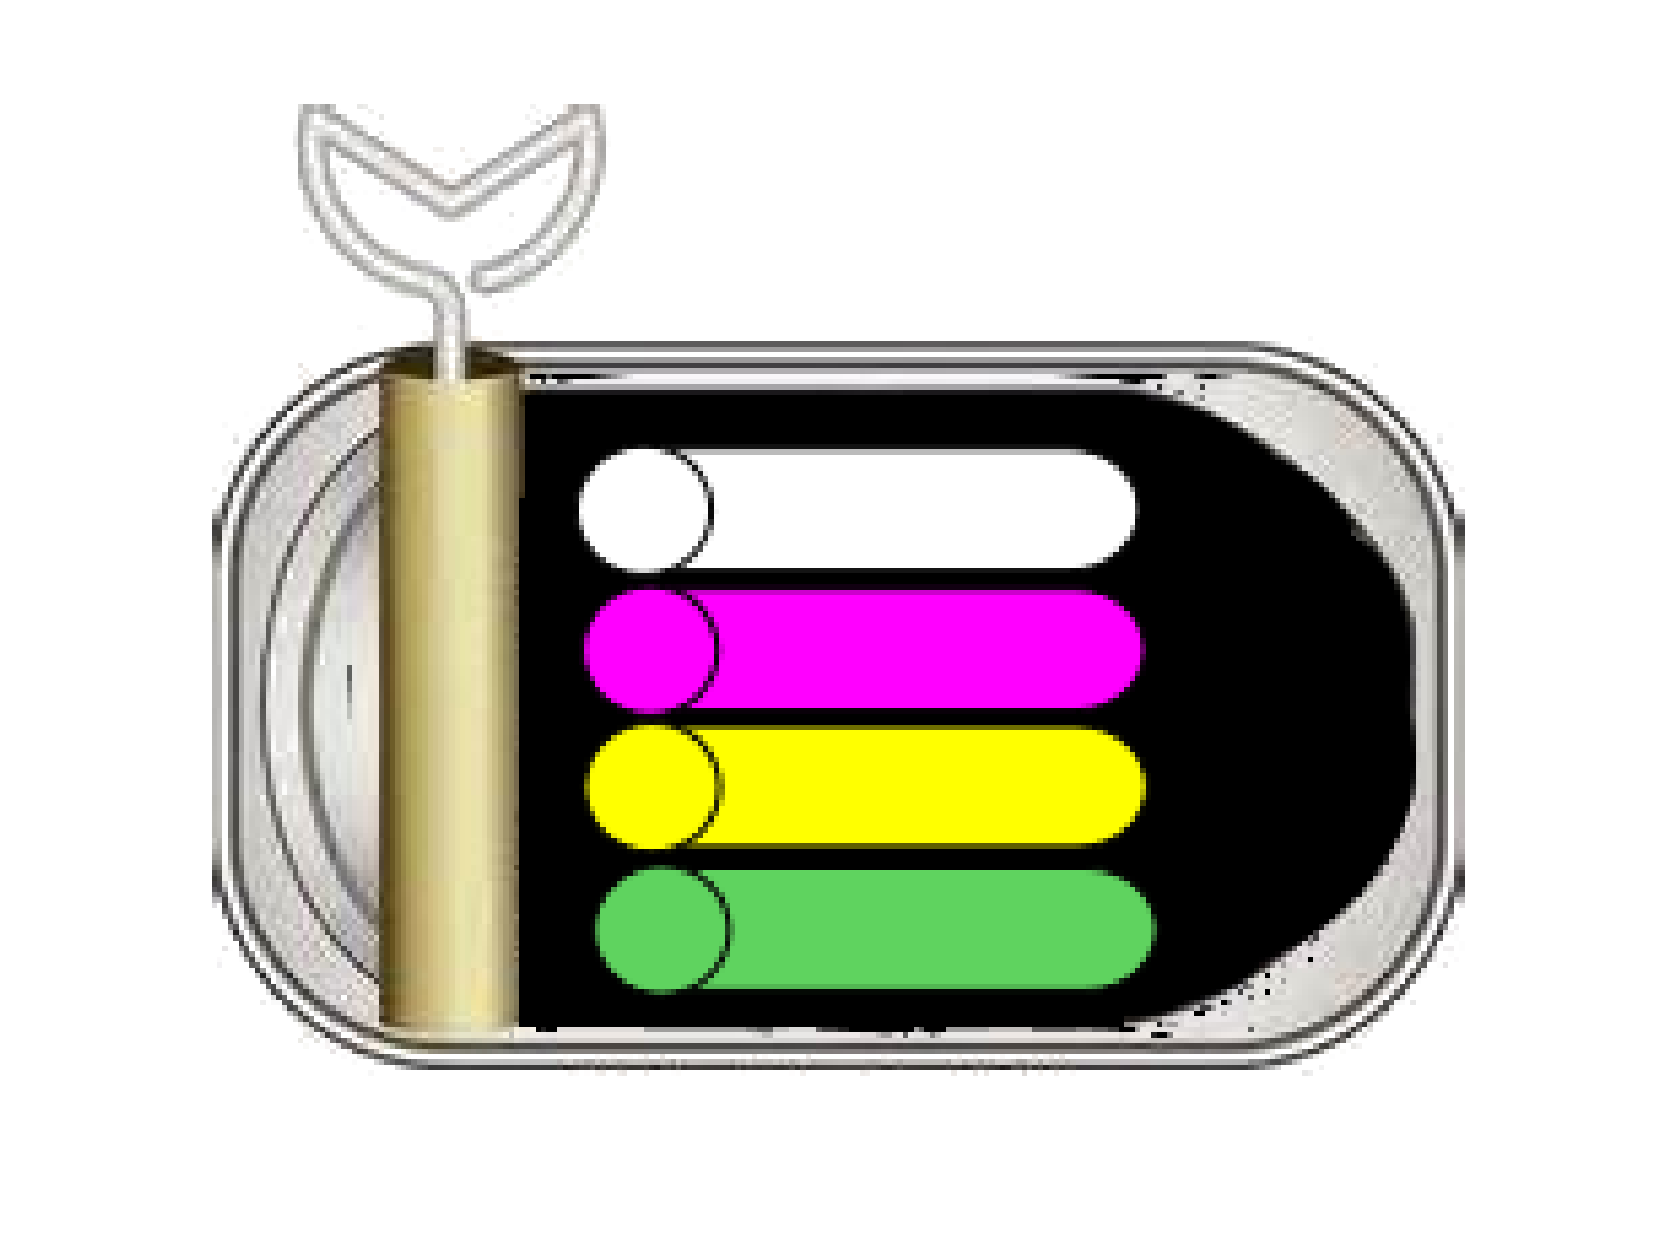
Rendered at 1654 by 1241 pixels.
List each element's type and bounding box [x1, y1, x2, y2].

picture [212, 104, 1465, 1141]
